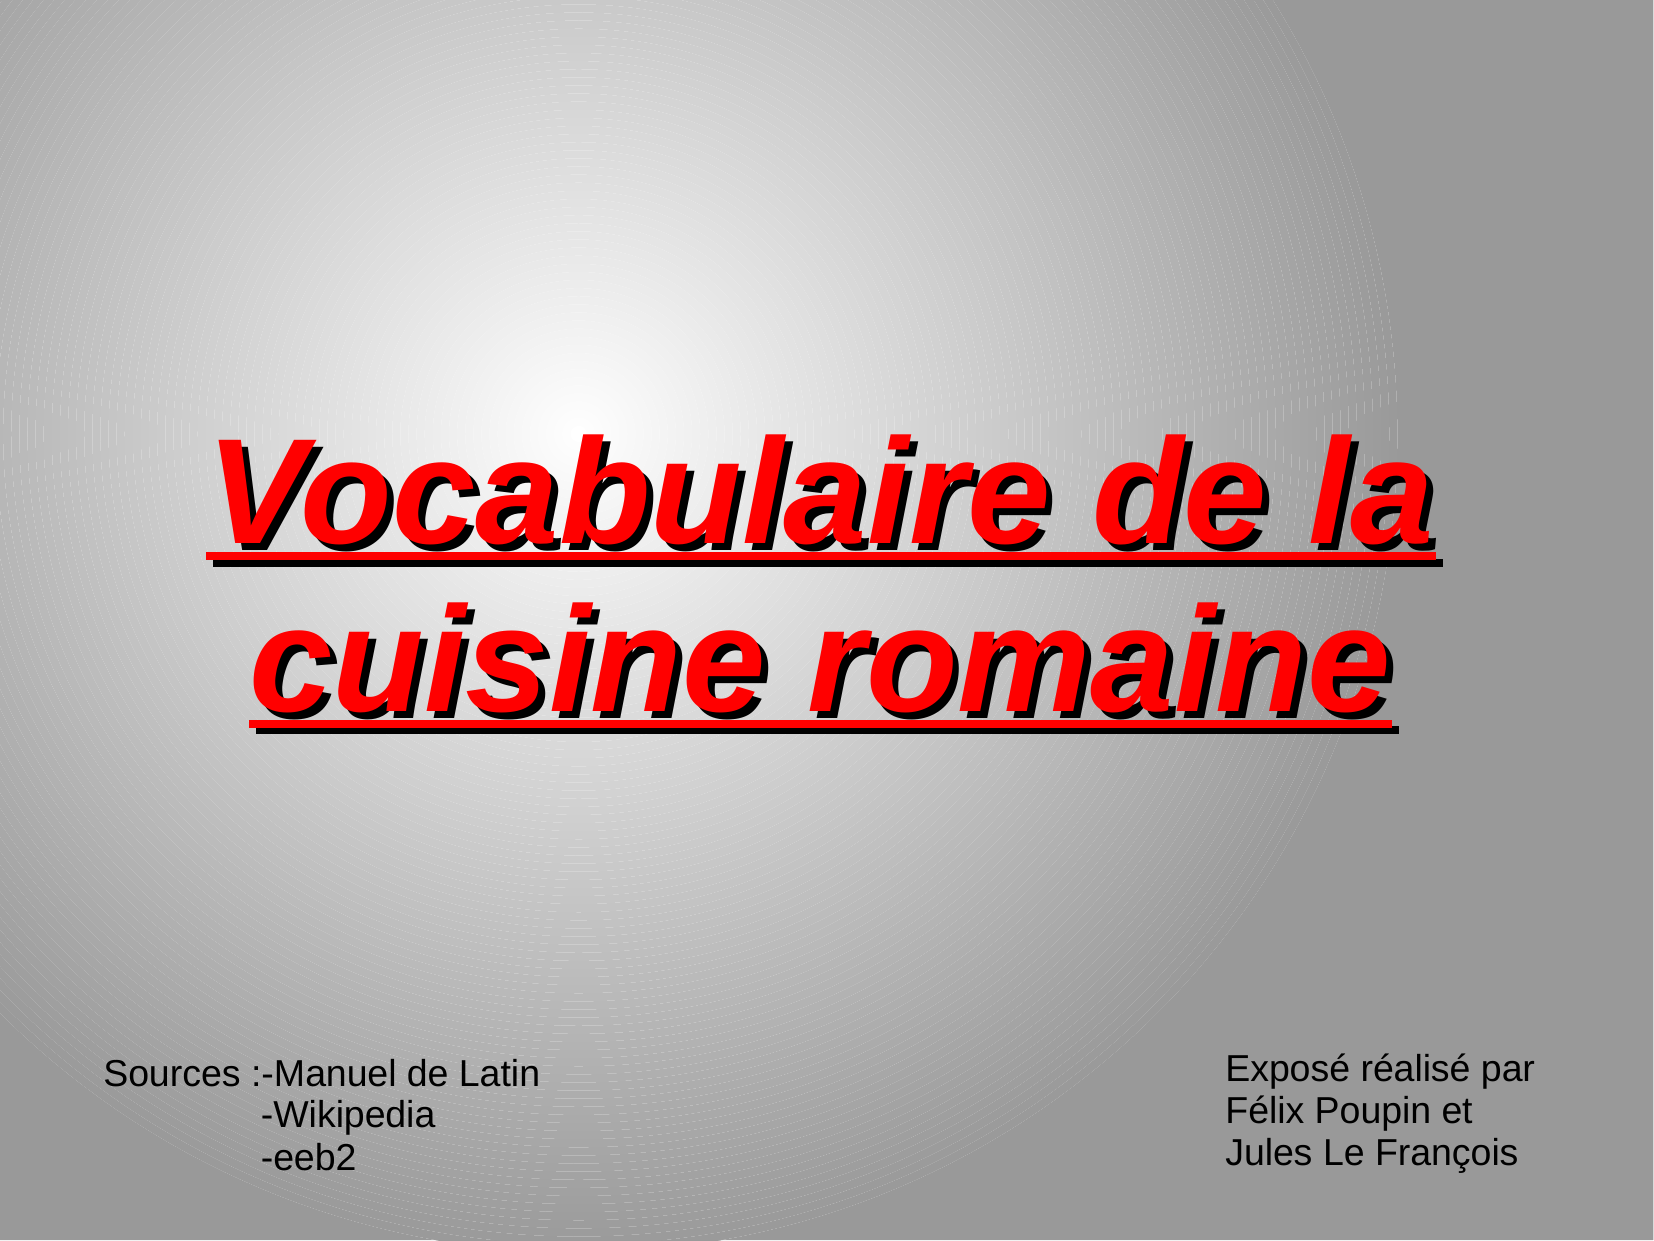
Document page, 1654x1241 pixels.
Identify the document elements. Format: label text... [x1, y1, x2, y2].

title Vocabulaire de la cuisine romaine [76, 408, 1565, 744]
text_box Sources :-Manuel de Latin -Wikipedia -eeb2 [88, 1044, 680, 1241]
text_box Exposé réalisé par Félix Poupin et Jules Le François [1210, 1040, 1565, 1182]
